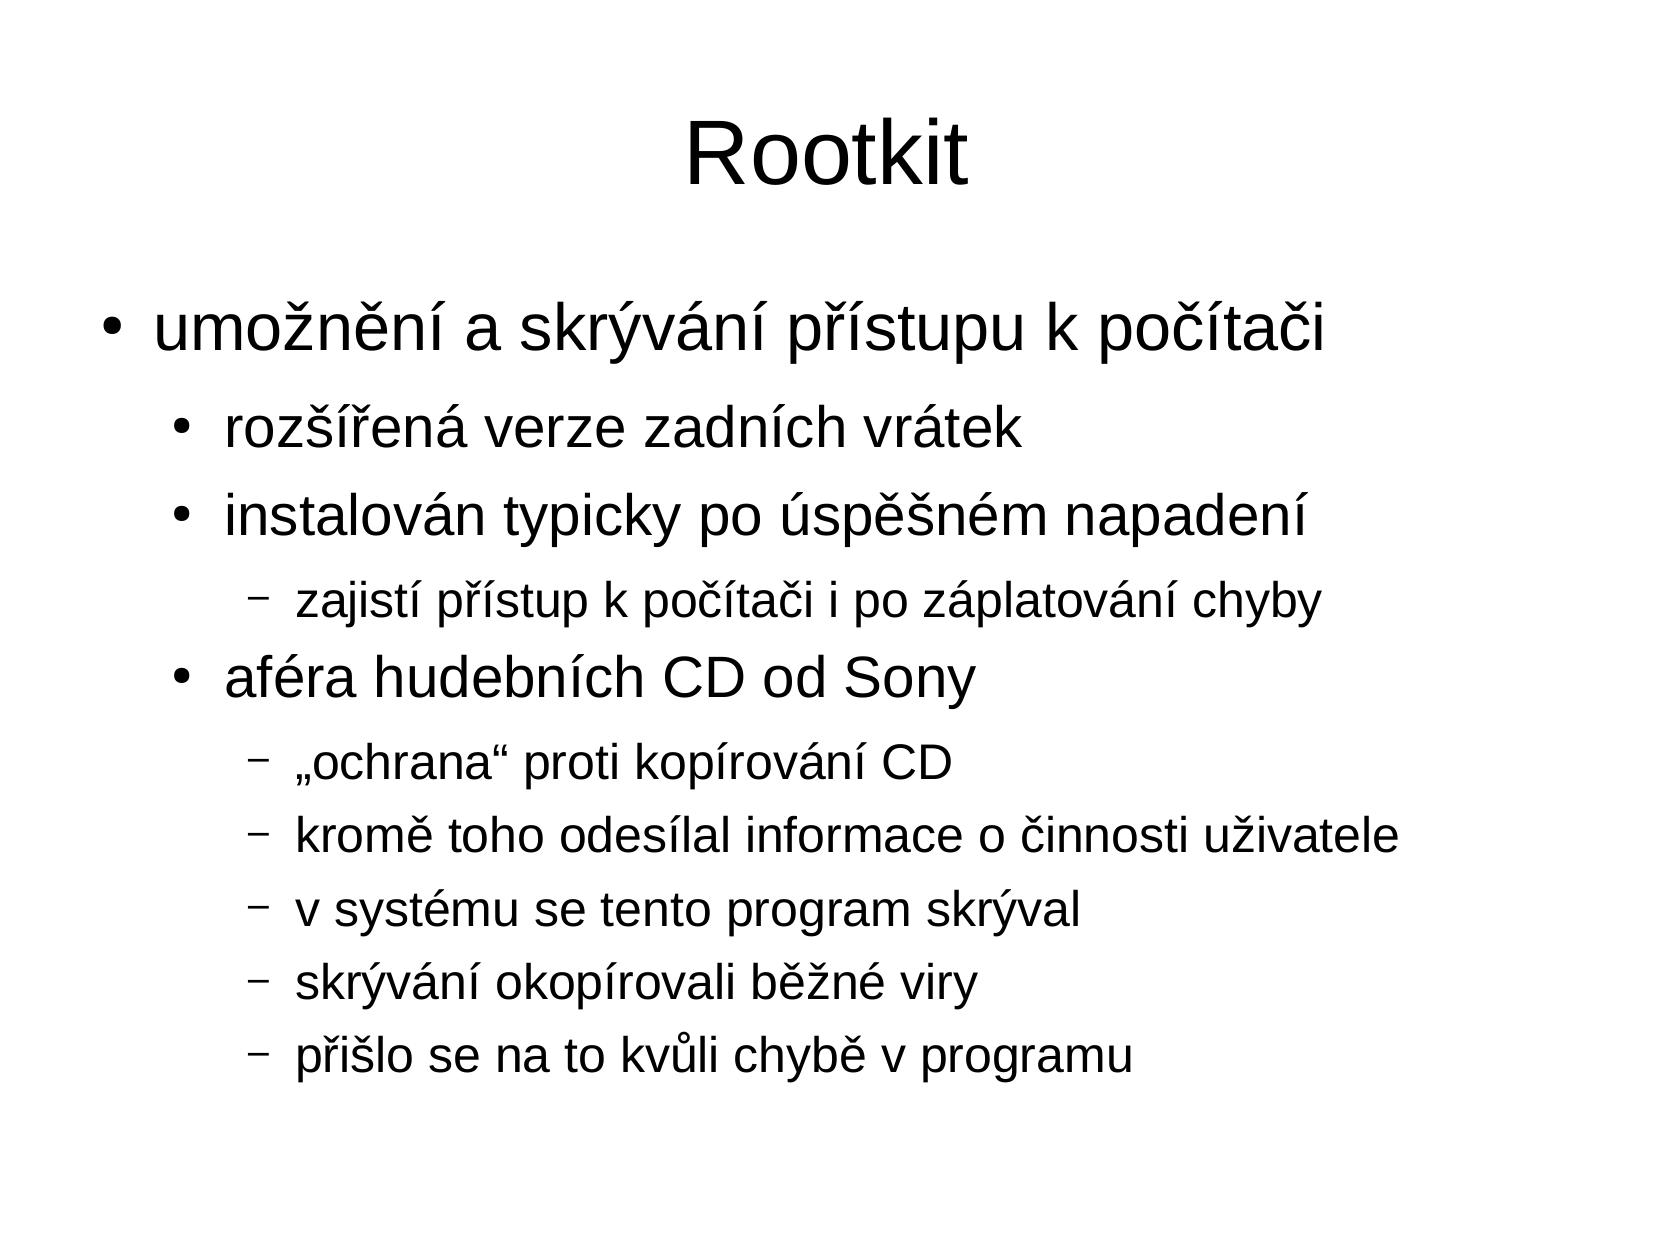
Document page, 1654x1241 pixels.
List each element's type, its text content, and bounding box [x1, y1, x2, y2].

list umožnění a skrývání přístupu k počítači rozšířená verze zadních vrátek instalován typicky po úspěšném napadení zajistí přístup k počítači i po záplatování chyby aféra hudebních CD od Sony „ochrana“ proti kopírování CD kromě toho odesílal informace o činnosti uživatele v systému se tento program skrýval skrývání okopírovali běžné viry přišlo se na to kvůli chybě v programu [82, 290, 1571, 1109]
title Rootkit [82, 49, 1571, 257]
